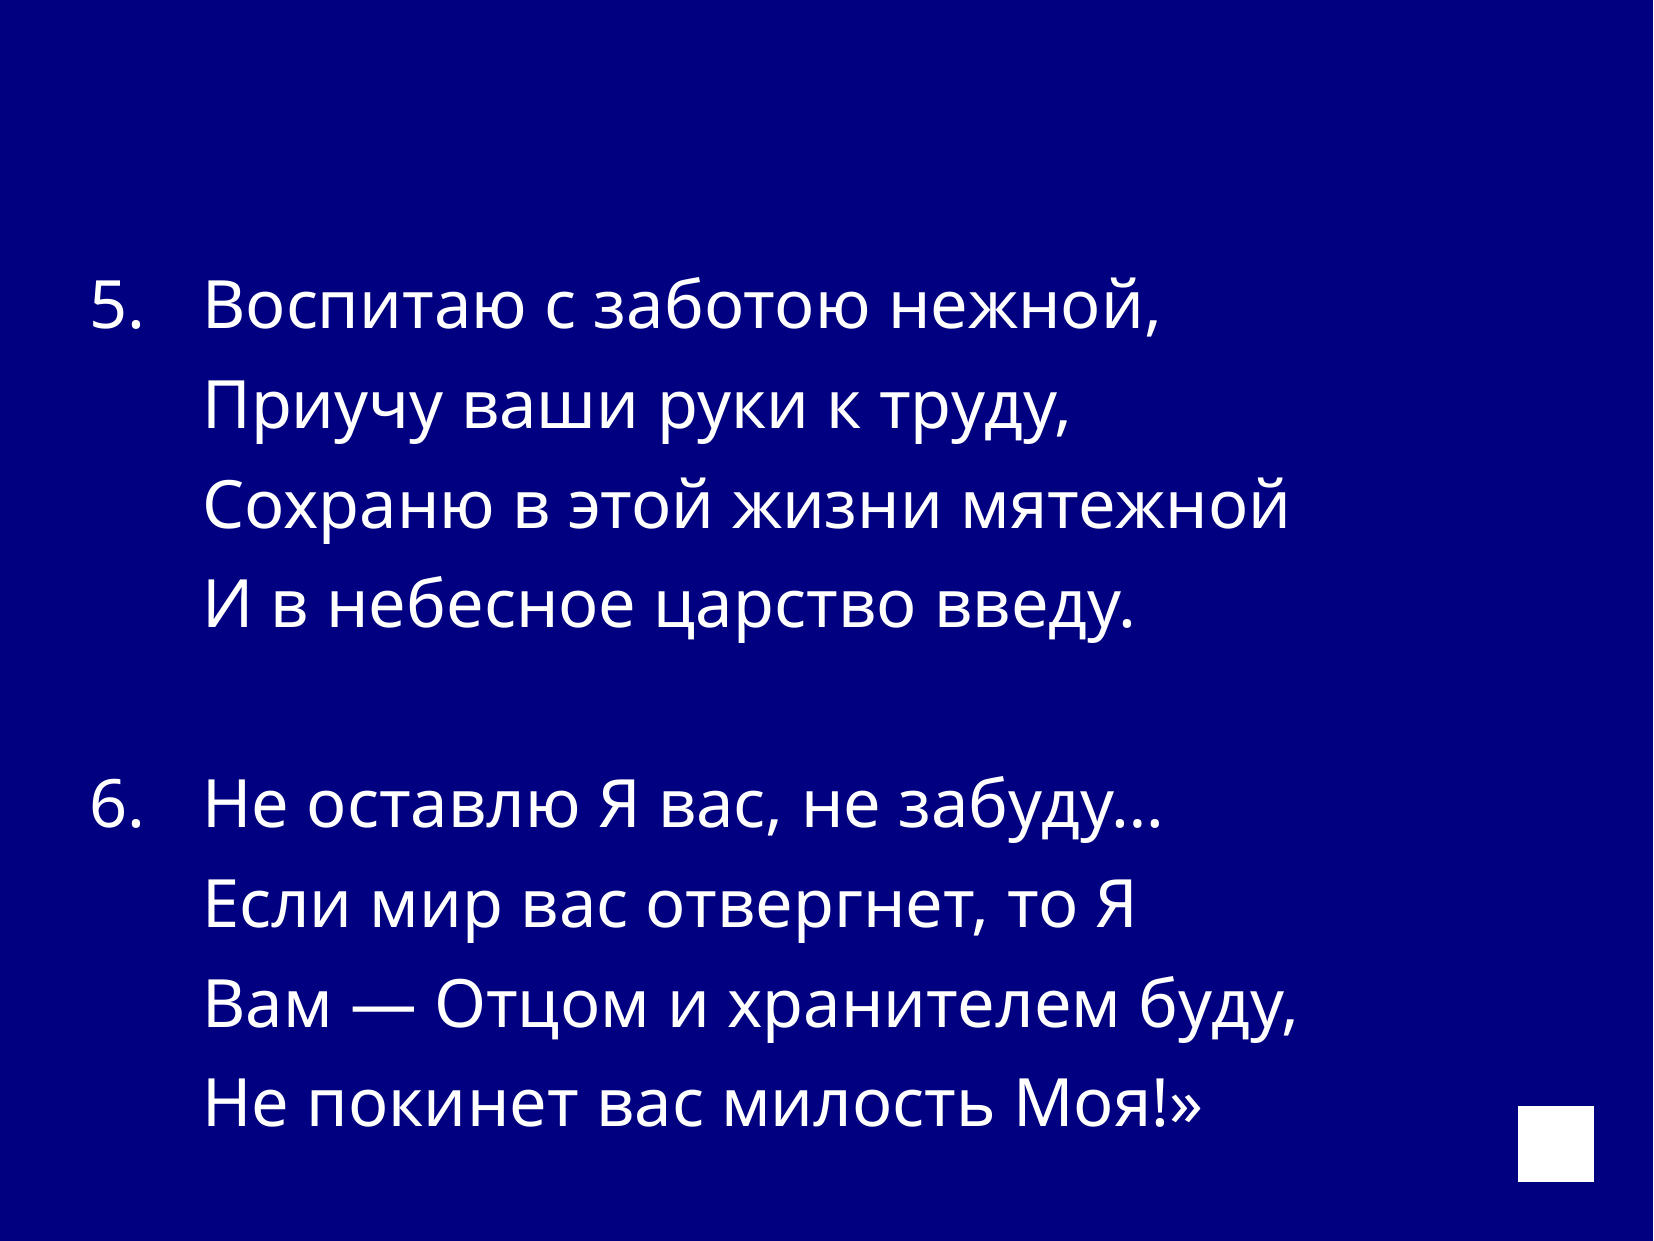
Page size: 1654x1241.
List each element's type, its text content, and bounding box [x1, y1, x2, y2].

text_box 5. Воспитаю с заботою нежной, Приучу ваши руки к труду, Сохраню в этой жизни мятежной И в небесное царство введу. 6. Не оставлю Я вас, не забуду… Если мир вас отвергнет, то Я Вам — Отцом и хранителем буду, Не покинет вас милость Моя!» [75, 150, 1576, 1163]
text_box [1518, 1106, 1594, 1182]
